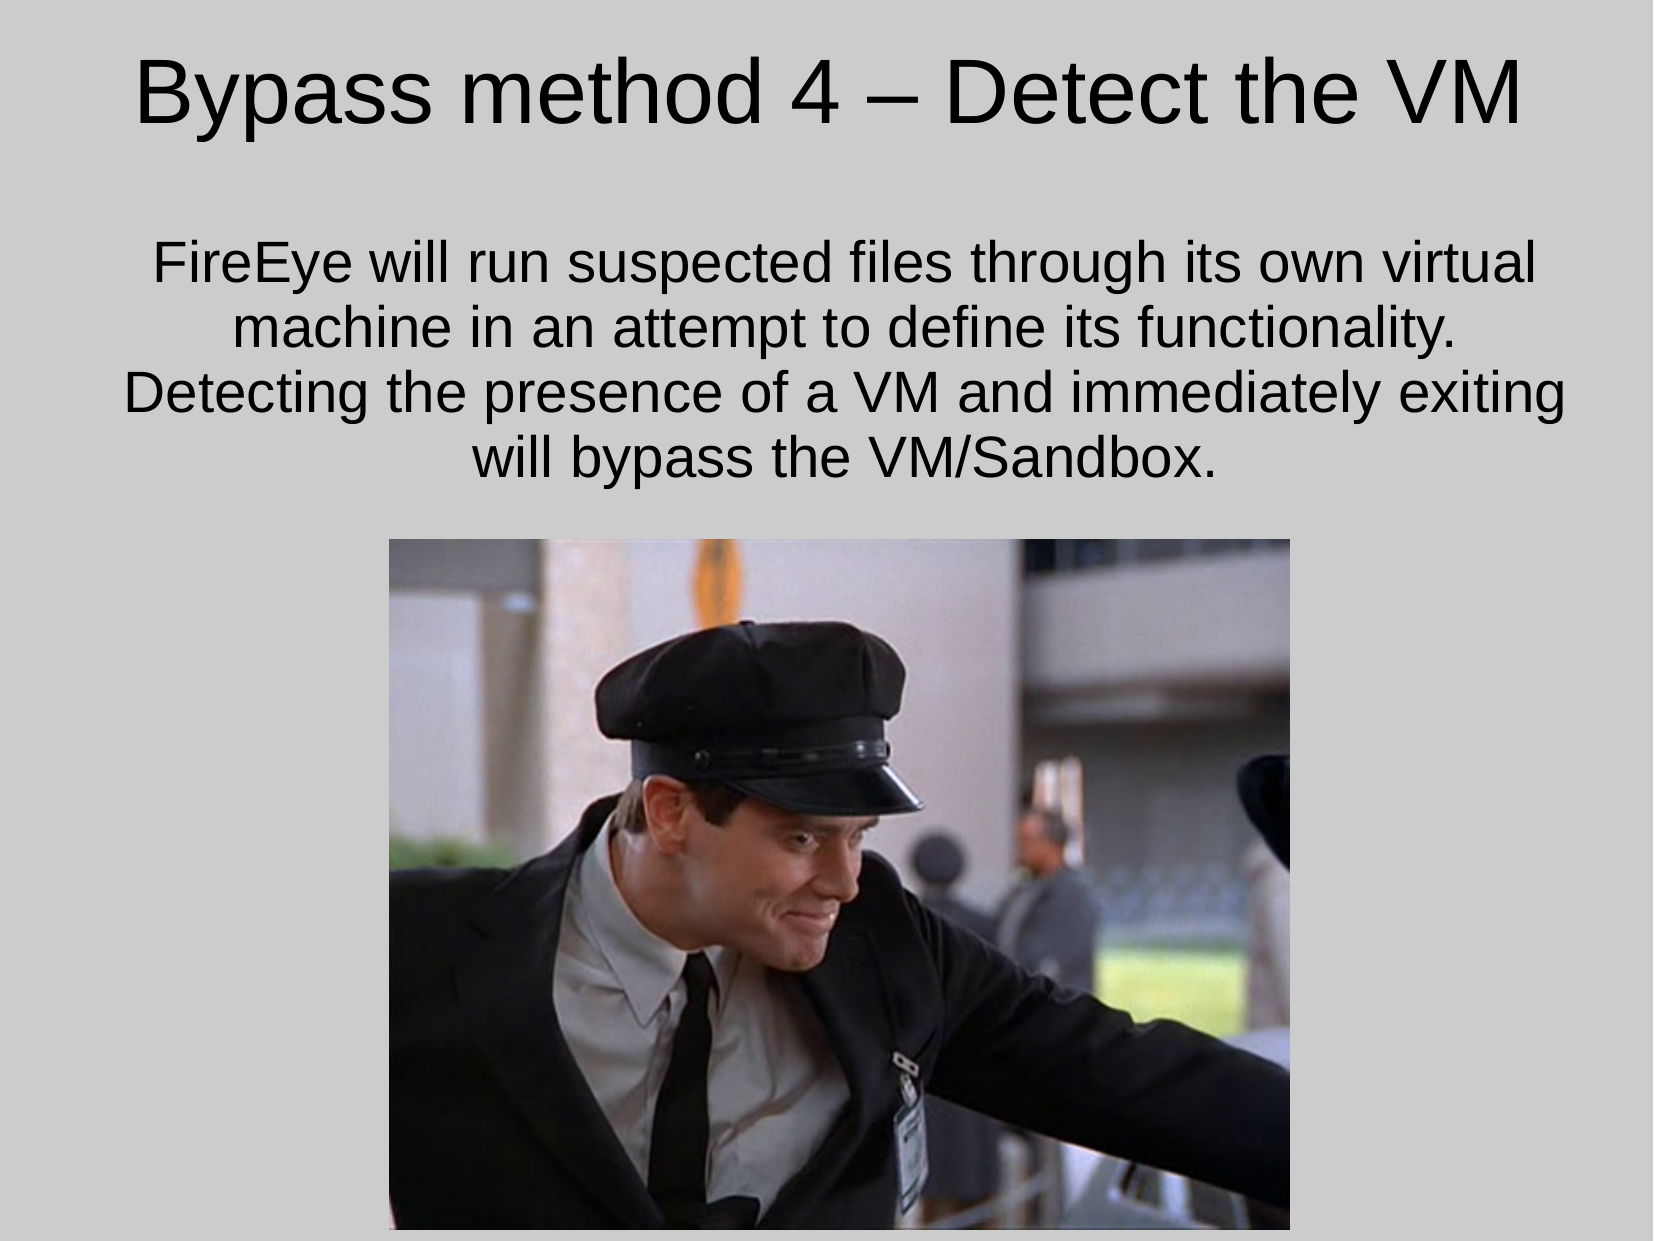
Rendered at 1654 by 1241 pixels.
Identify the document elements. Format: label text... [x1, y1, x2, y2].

title Bypass method 4 – Detect the VM [90, 40, 1571, 144]
picture [389, 539, 1290, 1231]
title FireEye will run suspected files through its own virtual machine in an attempt to define its functionality. Detecting the presence of a VM and immediately exiting will bypass the VM/Sandbox. [102, 230, 1591, 491]
